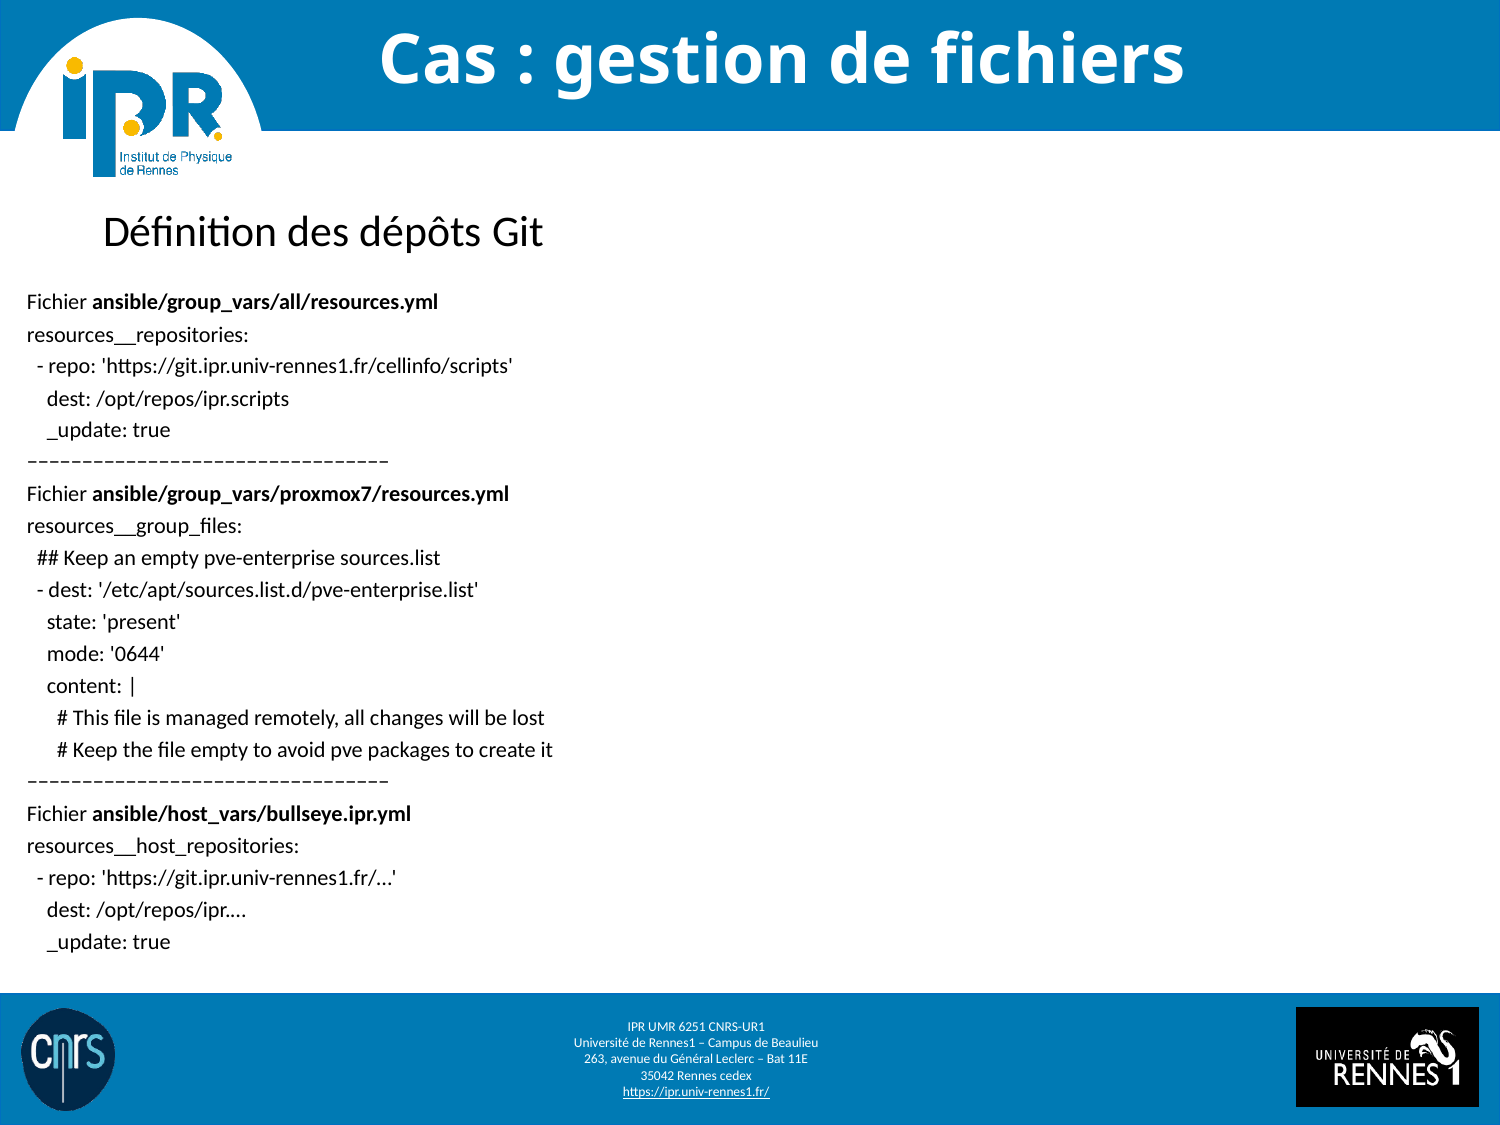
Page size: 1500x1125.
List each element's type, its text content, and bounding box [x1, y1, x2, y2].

list Fichier ansible/group_vars/all/resources.yml resources__repositories: - repo: 'https://git.ipr.univ-rennes1.fr/cellinfo/scripts' dest: /opt/repos/ipr.scripts _update: true −−−−−−−−−−−−−−−−−−−−−−−−−−−−−−−−− Fichier ansible/group_vars/proxmox7/resources.yml resources__group_files: ## Keep an empty pve-enterprise sources.list - dest: '/etc/apt/sources.list.d/pve-enterprise.list' state: 'present' mode: '0644' content: | # This file is managed remotely, all changes will be lost # Keep the file empty to avoid pve packages to create it −−−−−−−−−−−−−−−−−−−−−−−−−−−−−−−−− Fichier ansible/host_vars/bullseye.ipr.yml resources__host_repositories: - repo: 'https://git.ipr.univ-rennes1.fr/…' dest: /opt/repos/ipr.… _update: true [11, 283, 1500, 969]
picture [189, 89, 205, 103]
picture [22, 1009, 114, 1110]
picture [63, 57, 232, 181]
title Cas : gestion de fichiers [218, 0, 1347, 122]
picture [1297, 1008, 1478, 1106]
list Définition des dépôts Git [88, 200, 1382, 283]
picture [213, 110, 218, 121]
